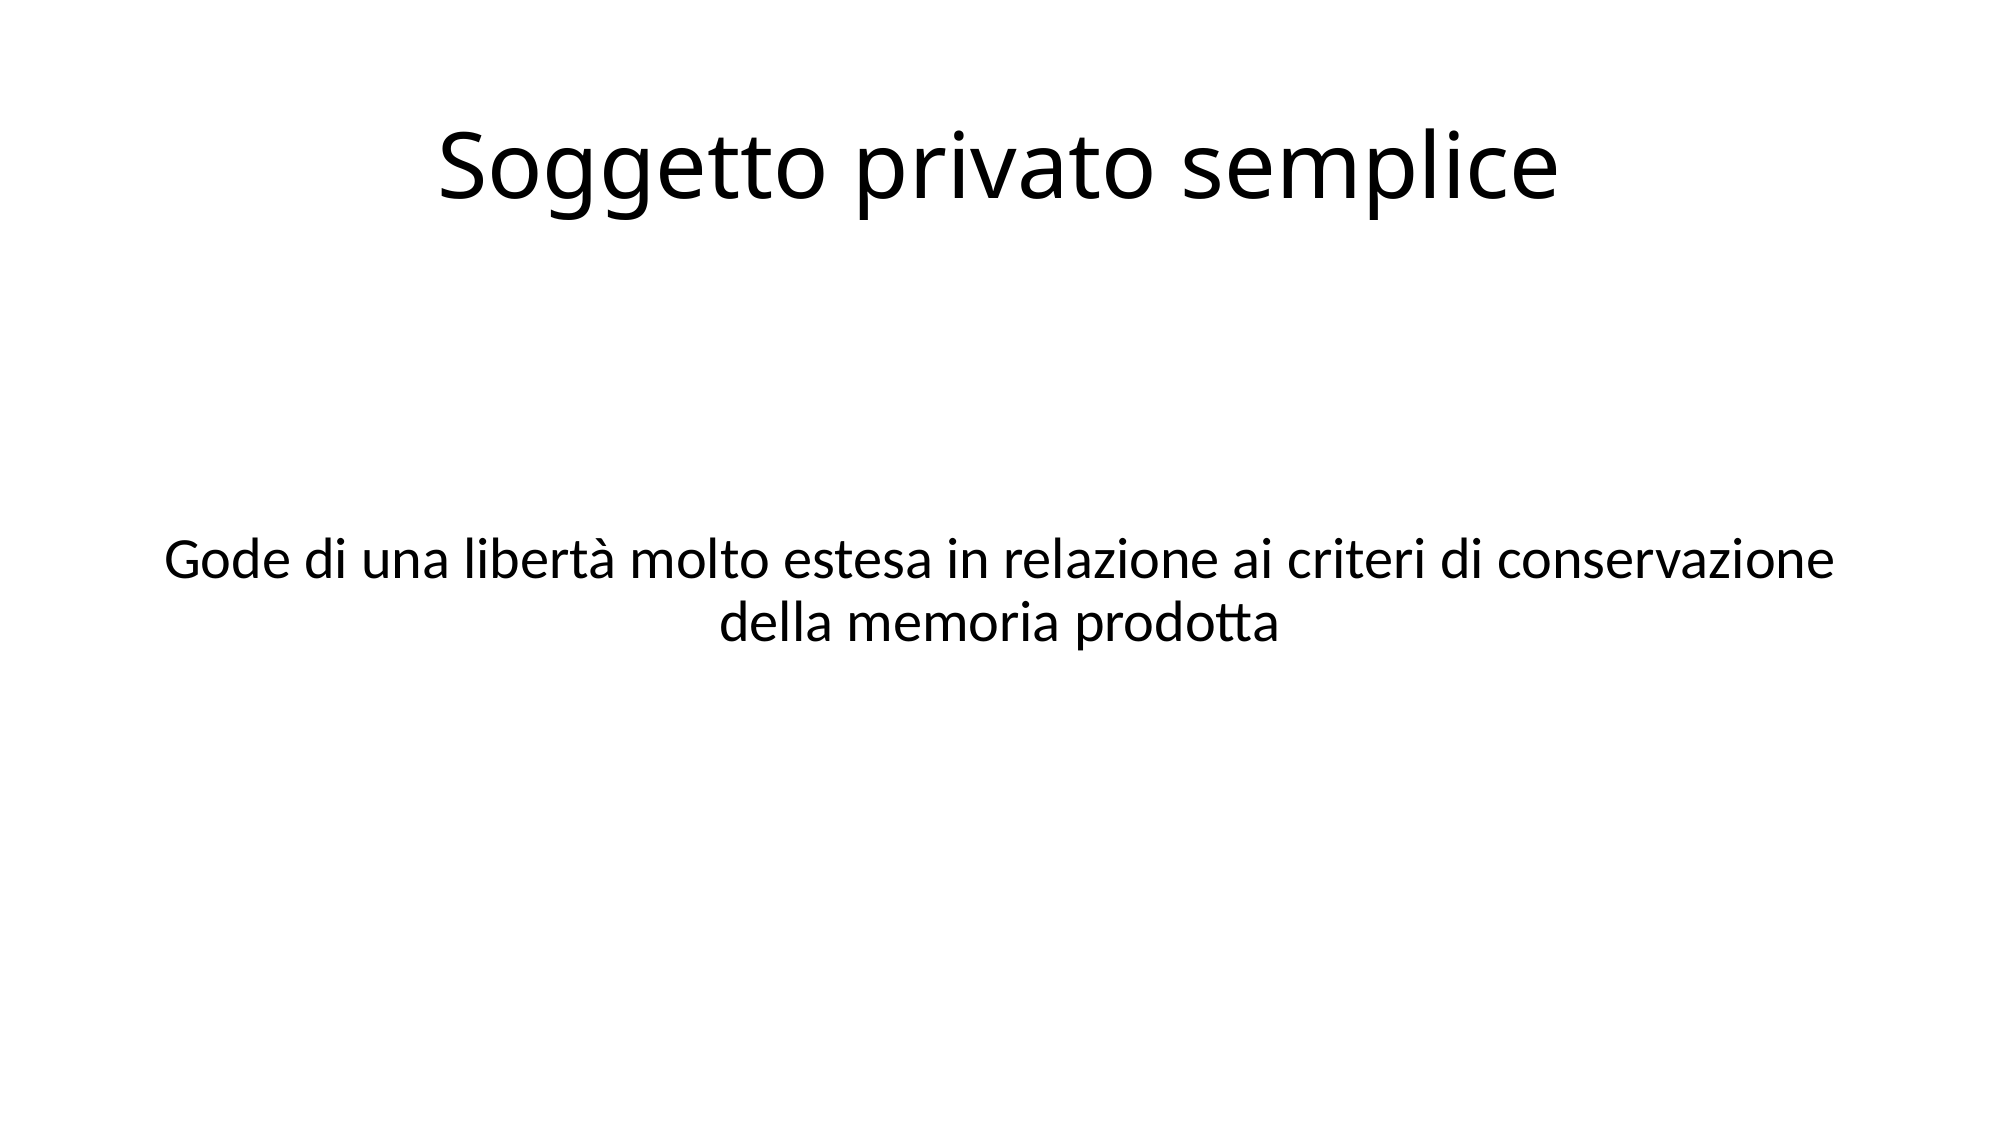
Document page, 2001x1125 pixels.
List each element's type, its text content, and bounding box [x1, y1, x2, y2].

list Gode di una libertà molto estesa in relazione ai criteri di conservazione della memoria prodotta [137, 346, 1863, 1014]
title Soggetto privato semplice [137, 59, 1863, 278]
